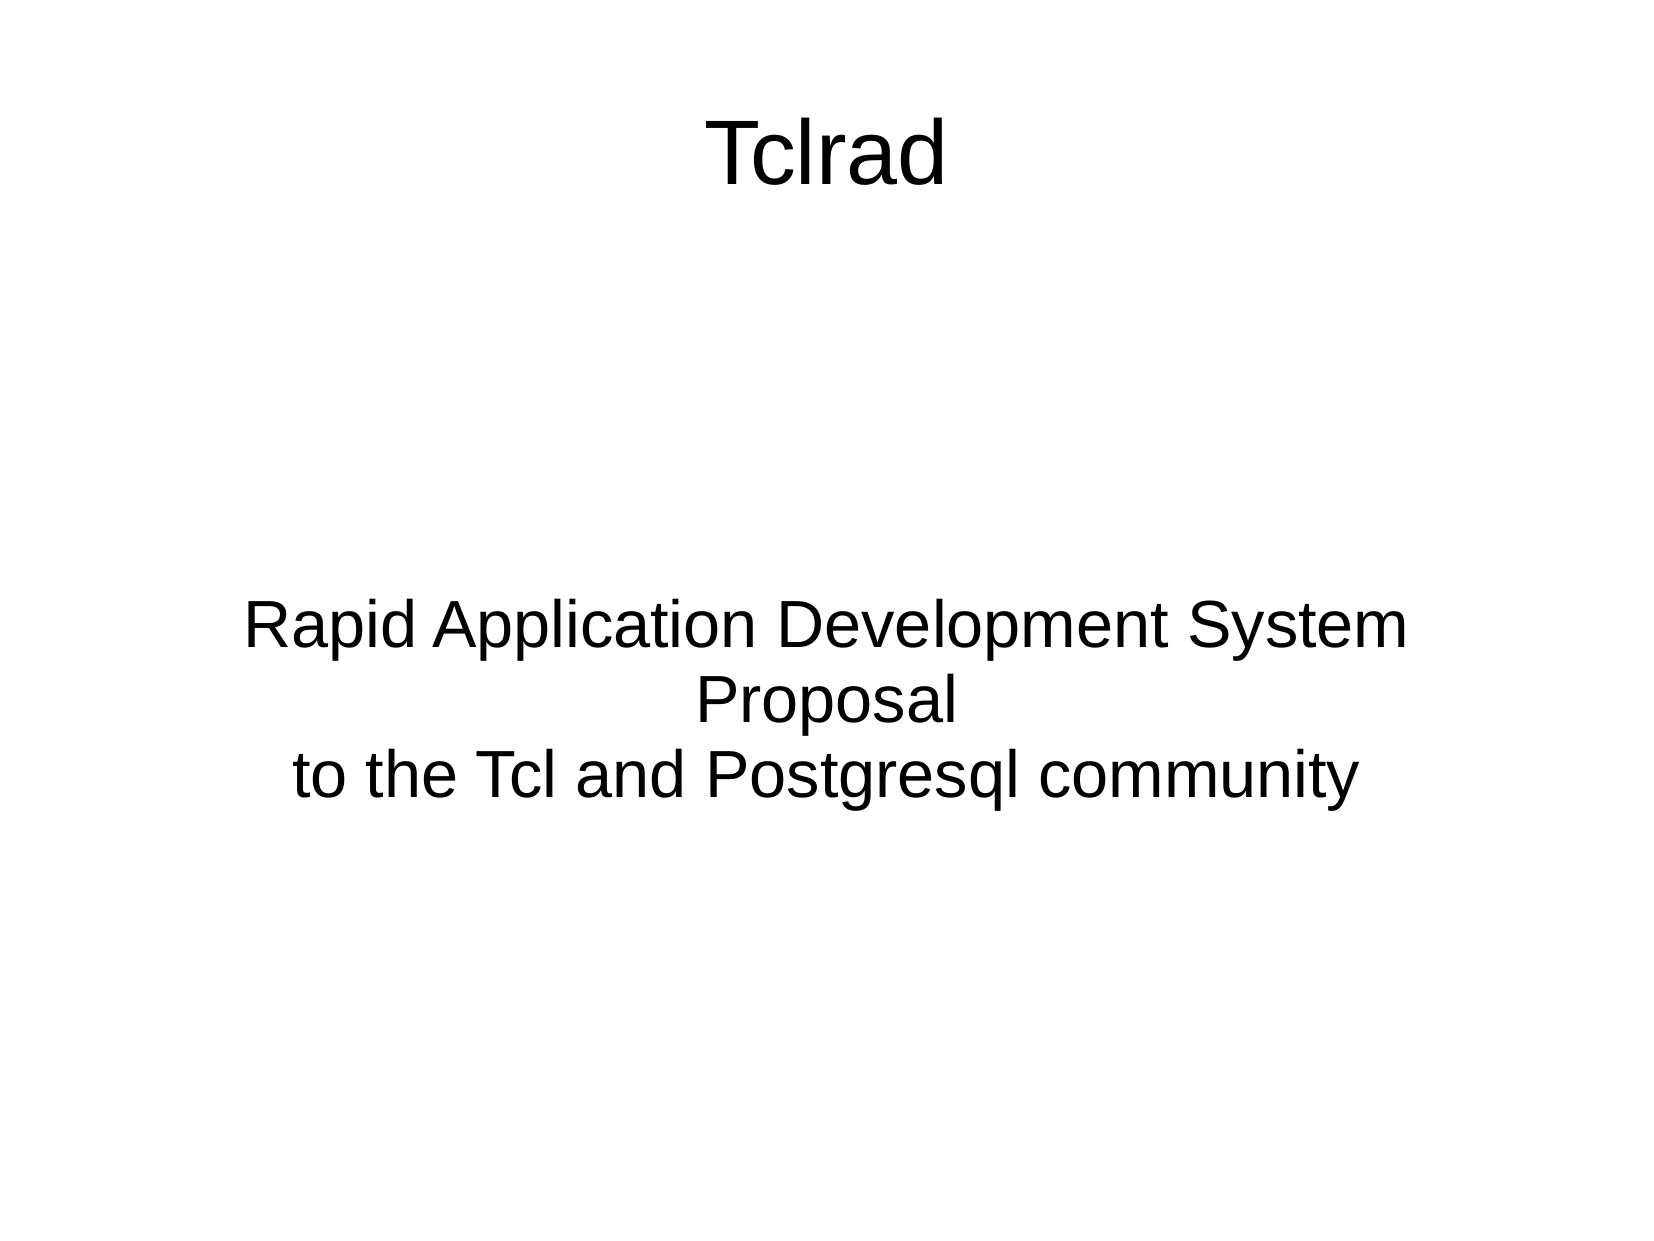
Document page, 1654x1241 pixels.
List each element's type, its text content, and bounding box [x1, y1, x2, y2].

subtitle Rapid Application Development System Proposal to the Tcl and Postgresql community [82, 297, 1571, 1102]
title Tclrad [82, 56, 1571, 250]
